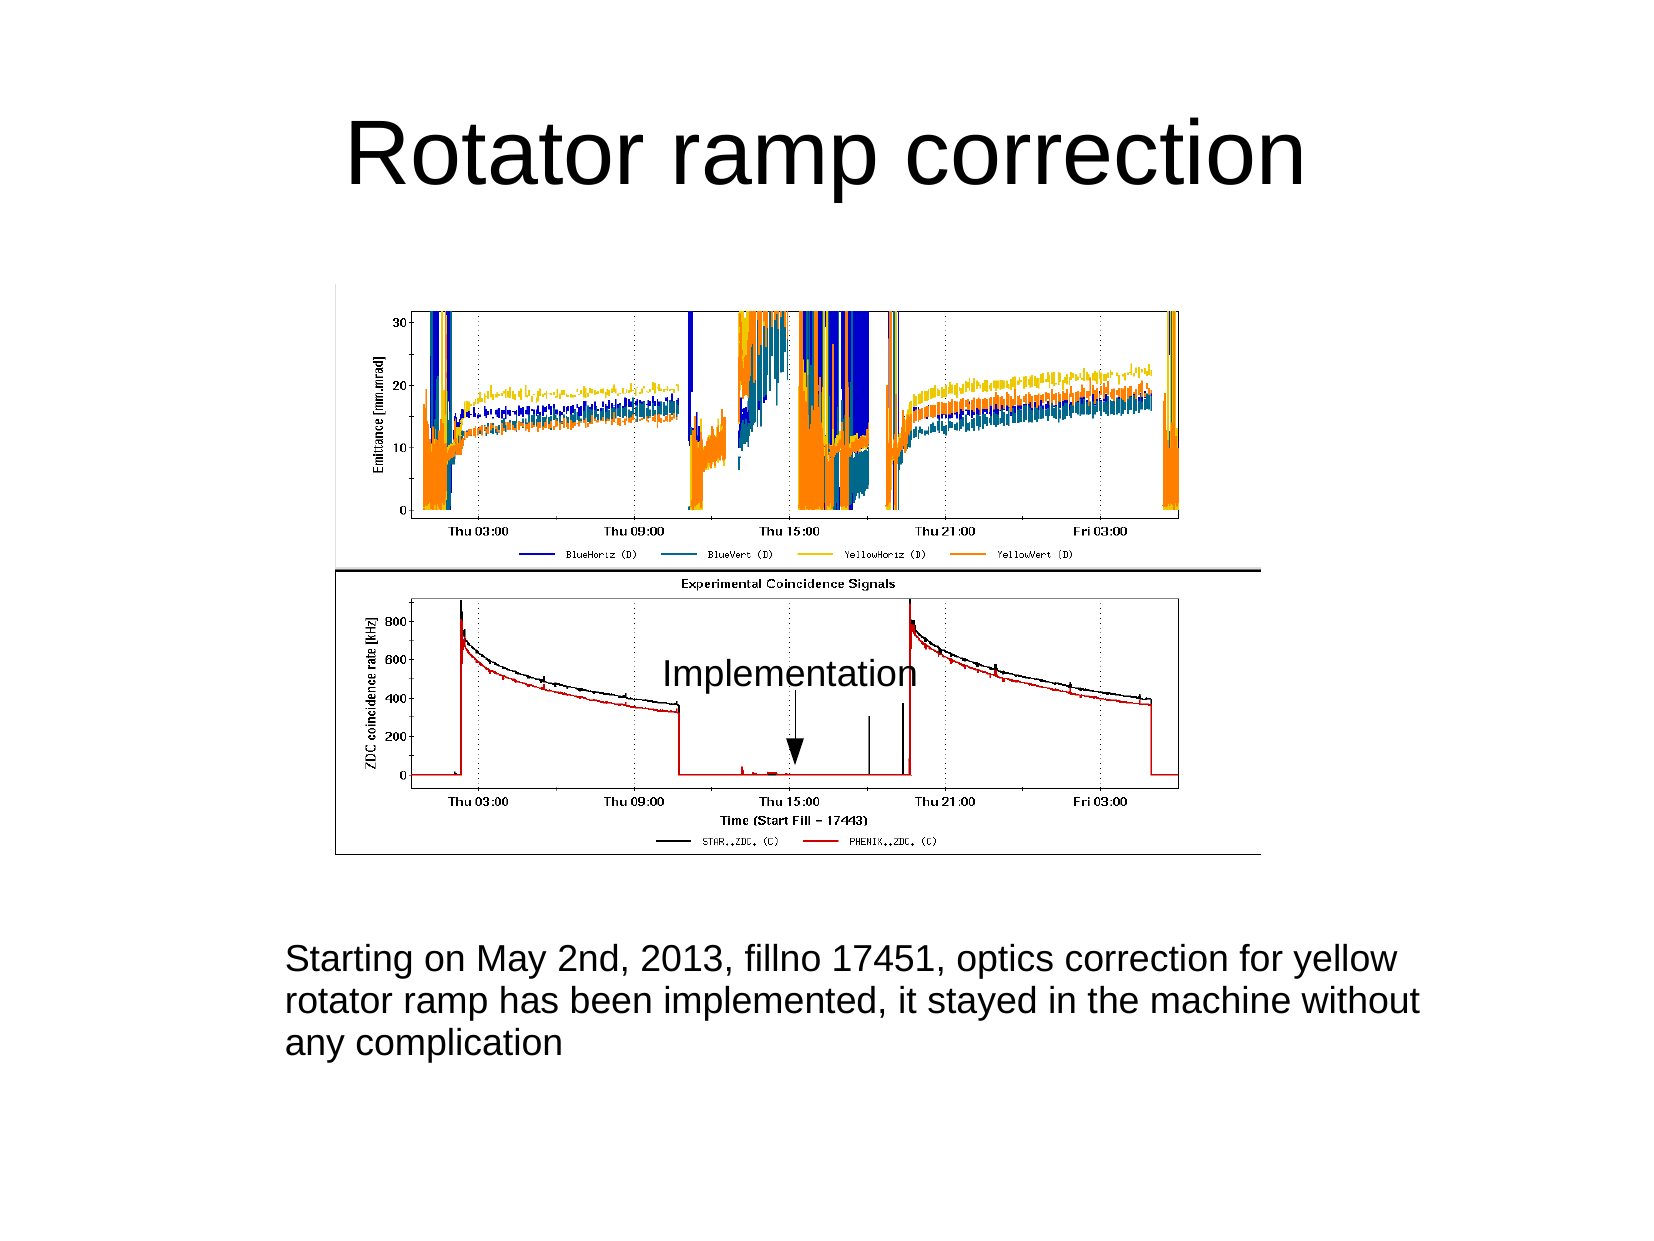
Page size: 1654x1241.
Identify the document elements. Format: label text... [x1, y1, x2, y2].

text_box Starting on May 2nd, 2013, fillno 17451, optics correction for yellow rotator ramp has been implemented, it stayed in the machine without any complication [270, 930, 1456, 1071]
picture [335, 284, 1261, 856]
title Rotator ramp correction [82, 49, 1571, 257]
text_box Implementation [647, 645, 963, 702]
